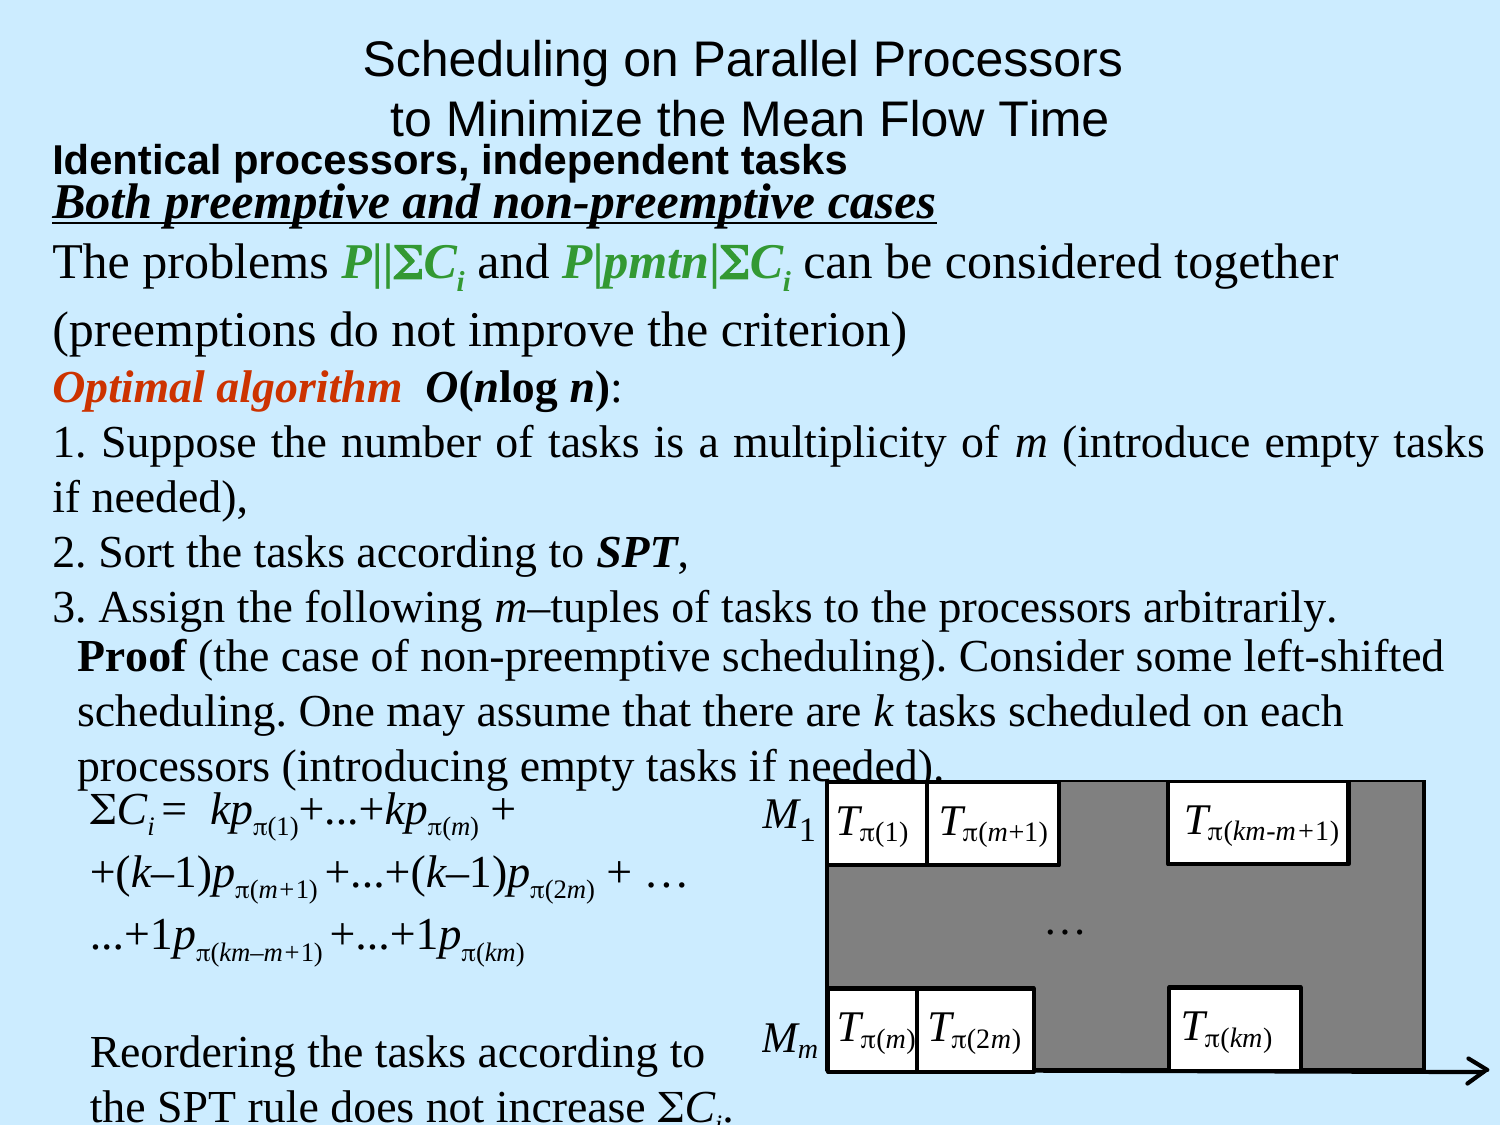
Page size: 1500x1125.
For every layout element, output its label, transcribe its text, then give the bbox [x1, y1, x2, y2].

chart [763, 780, 1493, 1091]
text_box Identical processors, independent tasks [37, 125, 1500, 191]
text_box Proof (the case of non-preemptive scheduling). Consider some left-shifted scheduling. One may assume that there are k tasks scheduled on each processors (introducing empty tasks if needed). [62, 640, 1463, 799]
text_box Both preemptive and non-preemptive cases The problems P||Ci and P|pmtn|Ci can be considered together (preemptions do not improve the criterion) Optimal algorithm O(nlog n): 1. Suppose the number of tasks is a multiplicity of m (introduce empty tasks if needed), 2. Sort the tasks according to SPT, 3. Assign the following m–tuples of tasks to the processors arbitrarily. [37, 191, 1500, 640]
title Scheduling on Parallel Processors to Minimize the Mean Flow Time [0, 24, 1500, 149]
text_box Ci = kp(1)+...+kp(m) + +(k–1)p(m+1) +...+(k–1)p(2m) + … ...+1p(km–m+1) +...+1p(km) Reordering the tasks according to the SPT rule does not increase Ci. [75, 770, 763, 1125]
